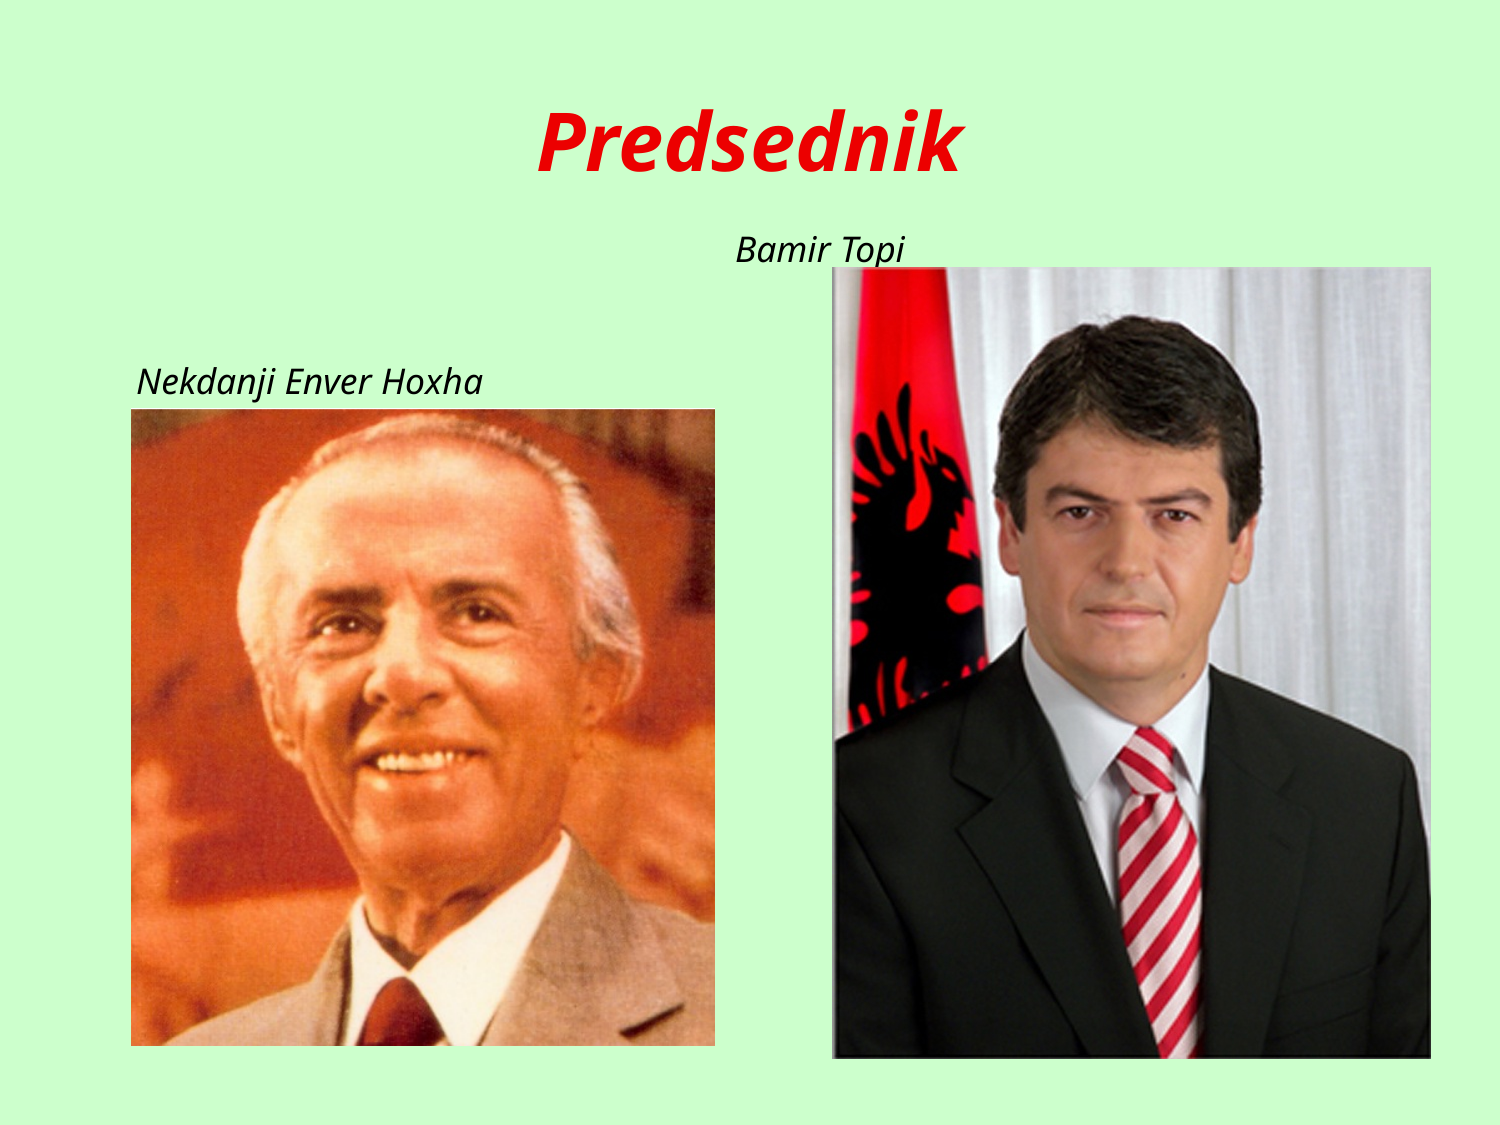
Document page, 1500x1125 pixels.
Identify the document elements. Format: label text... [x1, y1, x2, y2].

picture [131, 408, 715, 1046]
list Bamir Topi Nekdanji Enver Hoxha [75, 220, 1187, 445]
title Predsednik [75, 45, 1425, 233]
chart [132, 408, 718, 1047]
picture [832, 267, 1431, 1059]
